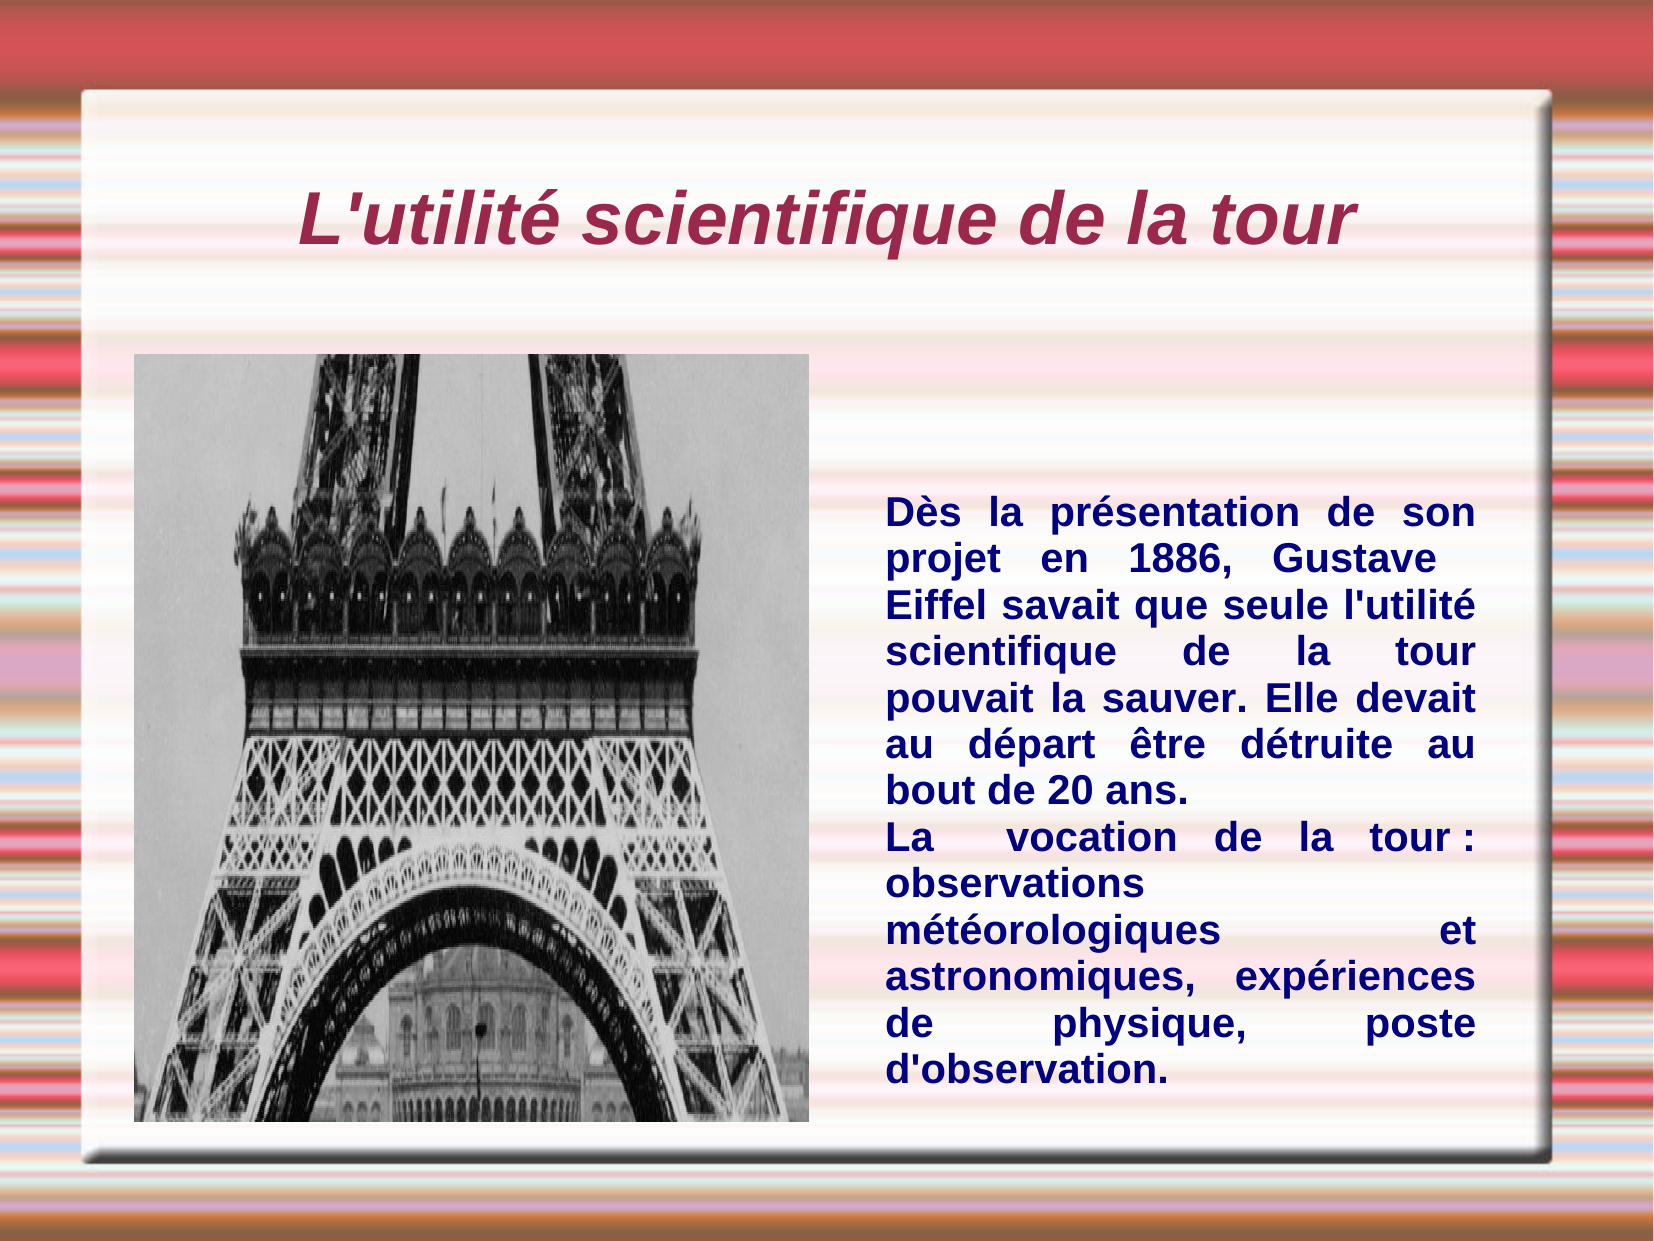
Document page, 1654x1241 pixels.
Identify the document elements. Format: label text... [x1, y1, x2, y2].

picture [0, 0, 1654, 1241]
list Dès la présentation de son projet en 1886, Gustave Eiffel savait que seule l'utilité scientifique de la tour pouvait la sauver. Elle devait au départ être détruite au bout de 20 ans. La vocation de la tour : observations météorologiques et astronomiques, expériences de physique, poste d'observation. [802, 488, 1477, 1241]
title L'utilité scientifique de la tour [121, 114, 1534, 322]
